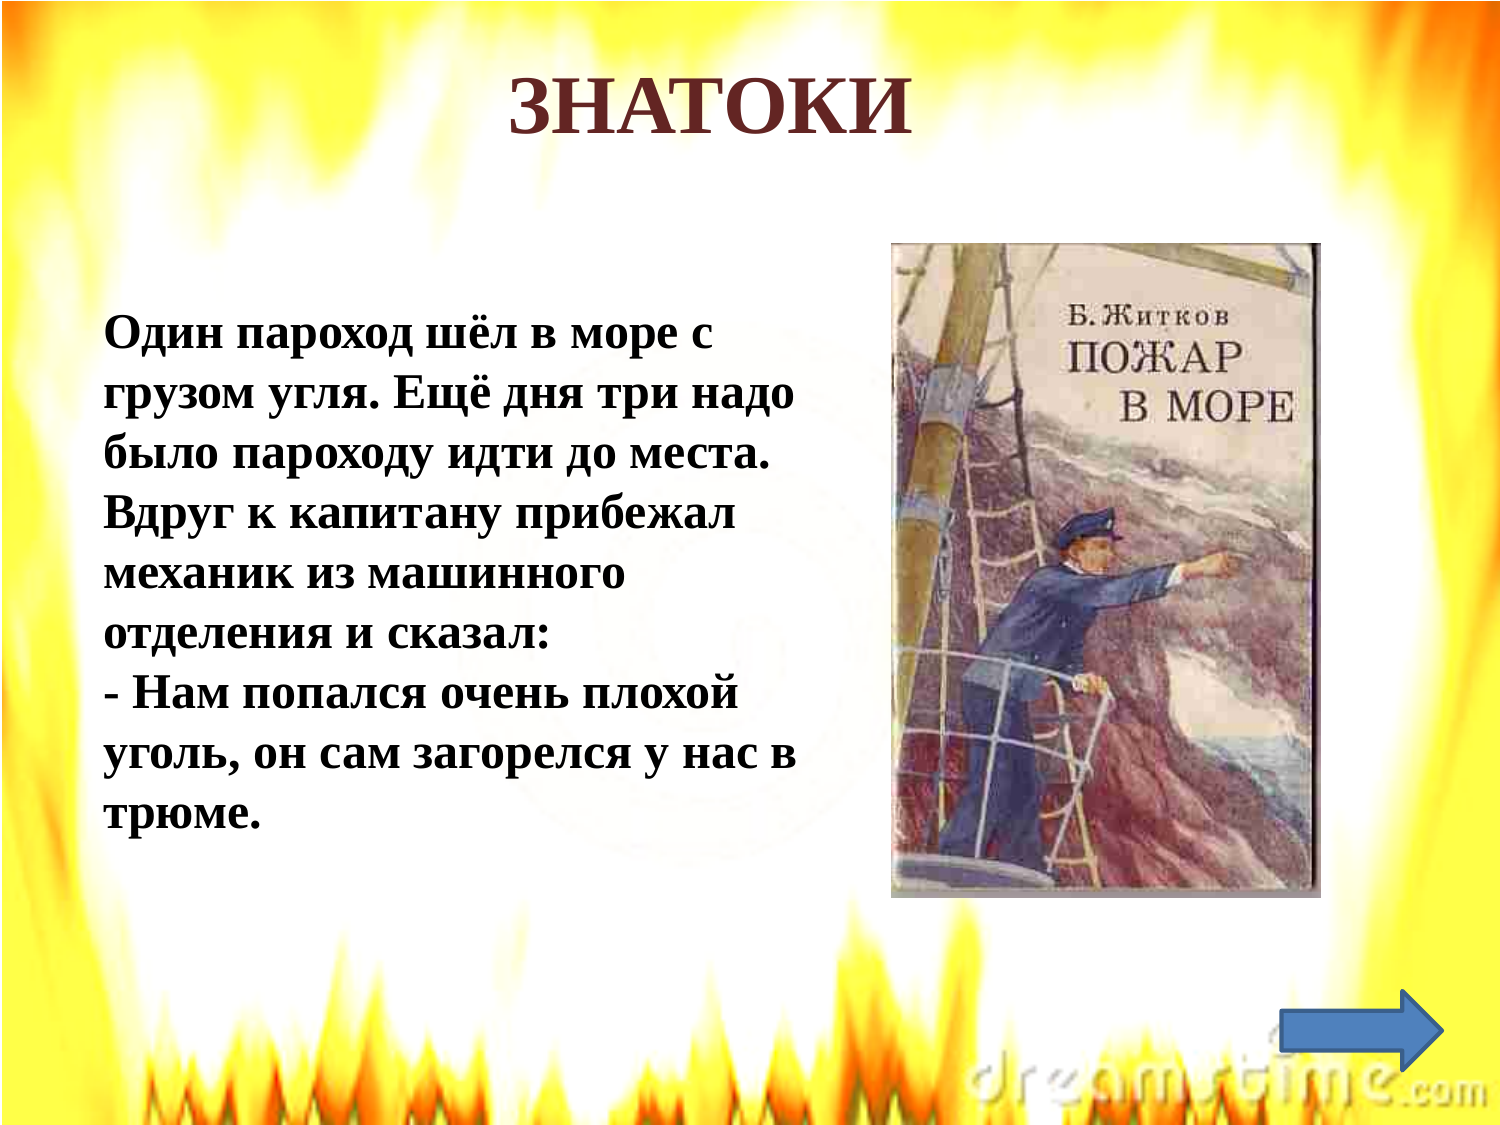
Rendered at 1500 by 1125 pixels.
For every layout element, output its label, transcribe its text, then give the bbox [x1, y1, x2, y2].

text_box ЗНАТОКИ [492, 42, 937, 158]
text_box Один пароход шёл в море с грузом угля. Ещё дня три надо было пароходу идти до места. Вдруг к капитану прибежал механик из машинного отделения и сказал: - Нам попался очень плохой уголь, он сам загорелся у нас в трюме. [88, 290, 839, 846]
picture [2, 1, 1500, 1125]
text_box [1281, 990, 1443, 1071]
